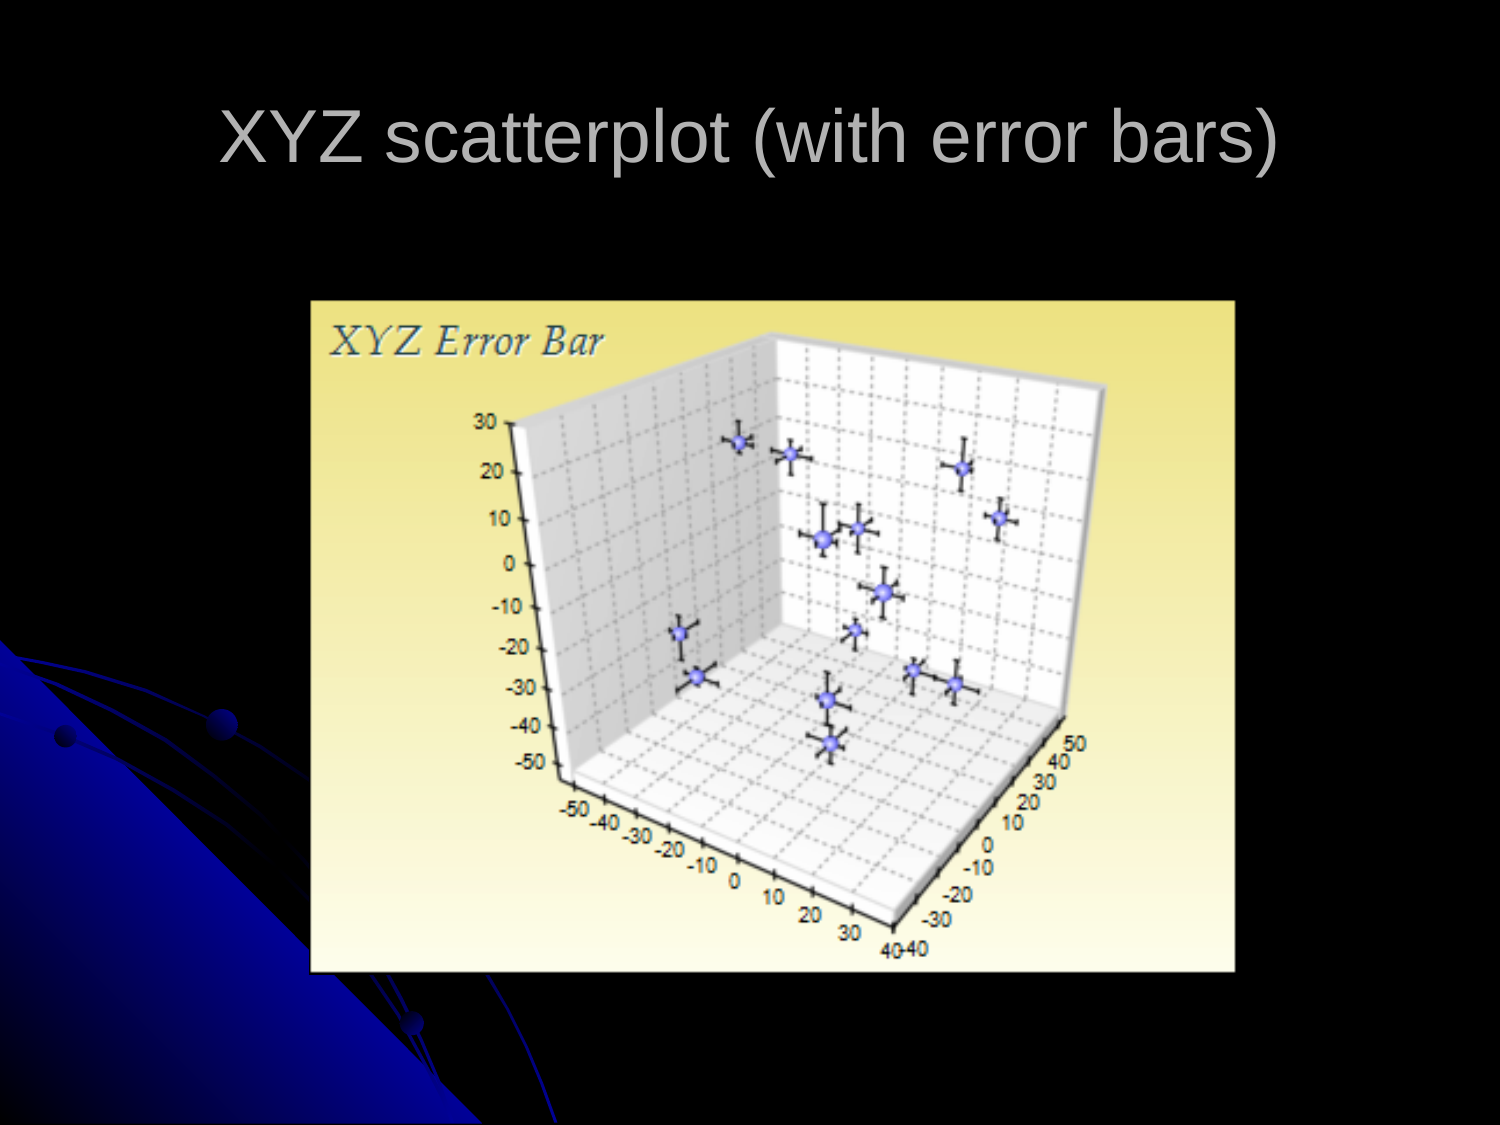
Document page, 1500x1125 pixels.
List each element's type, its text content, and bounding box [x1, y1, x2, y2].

picture [309, 299, 1238, 976]
title XYZ scatterplot (with error bars)‏ [75, 45, 1426, 233]
